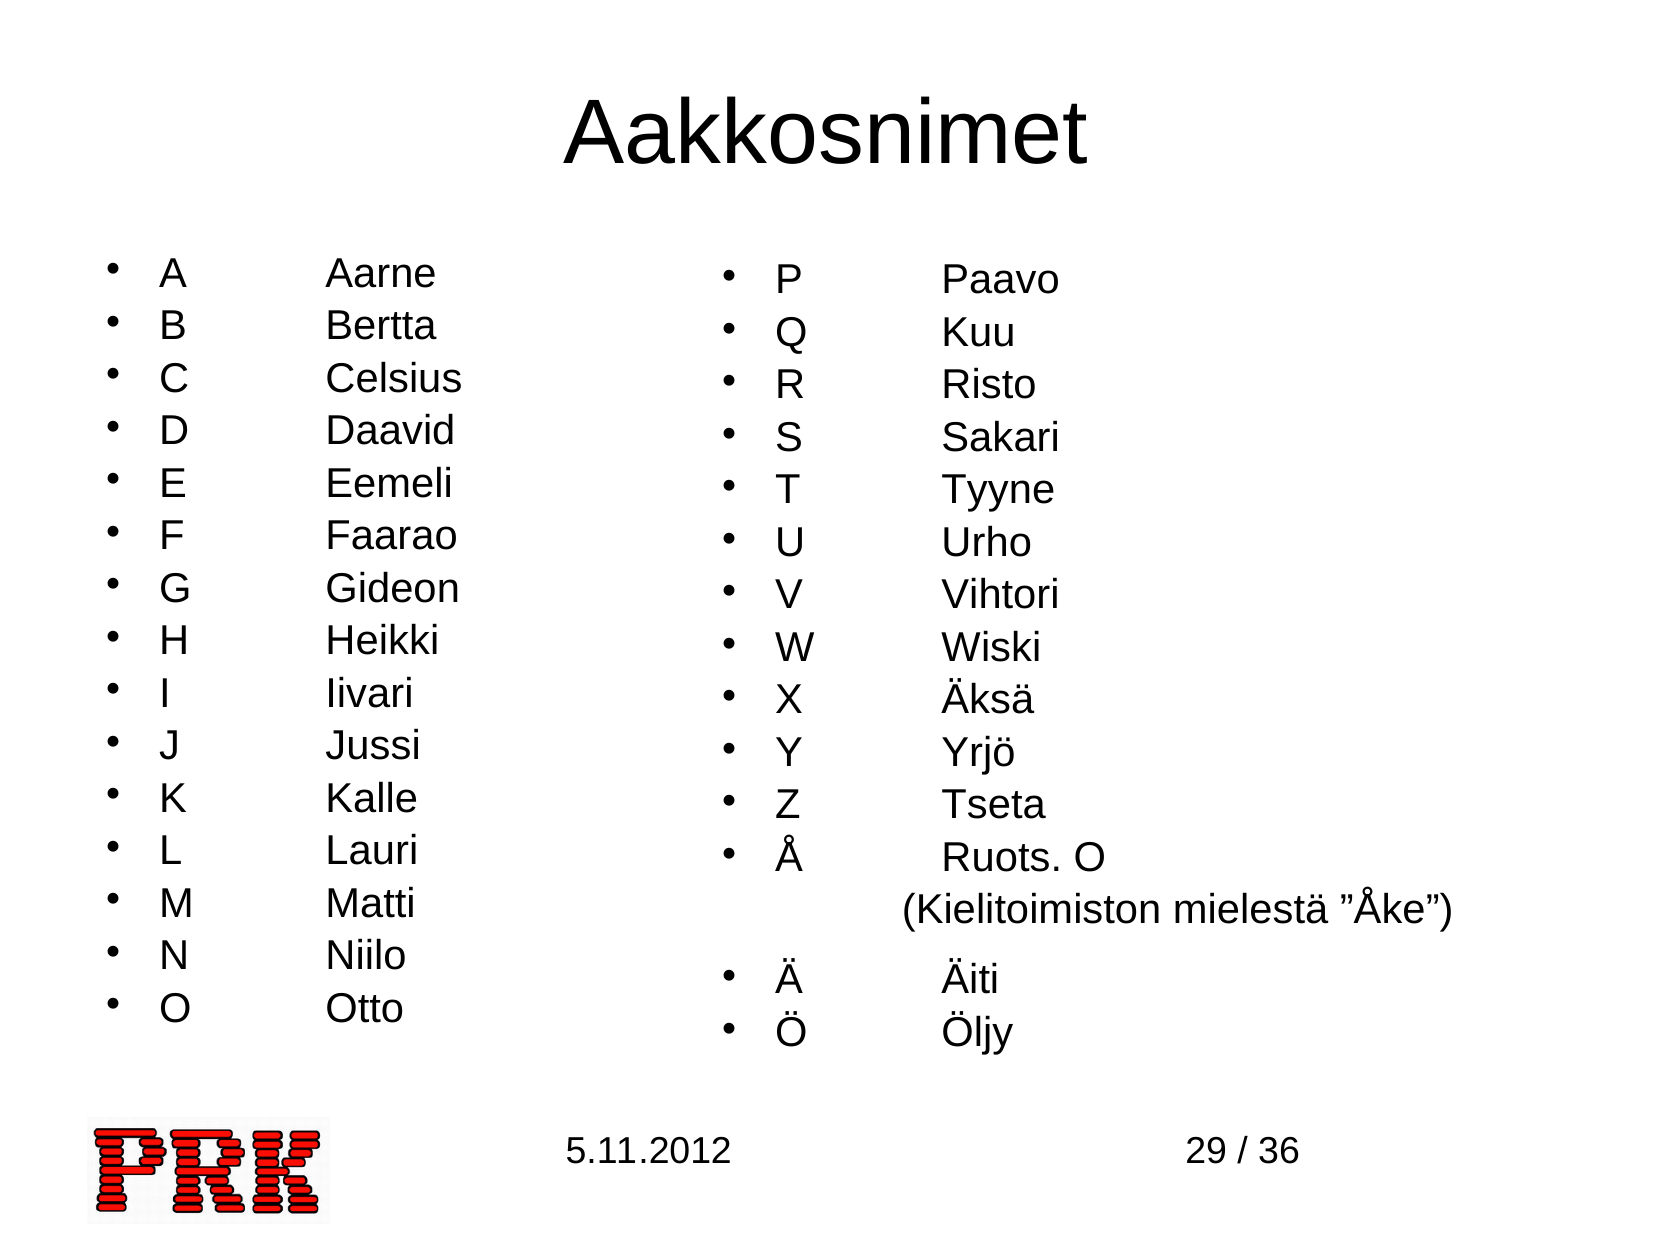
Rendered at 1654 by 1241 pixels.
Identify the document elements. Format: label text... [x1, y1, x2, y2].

picture [87, 1117, 330, 1224]
list P Paavo Q Kuu R Risto S Sakari T Tyyne U Urho V Vihtori W Wiski X Äksä Y Yrjö Z Tseta Å Ruots. O (Kielitoimiston mielestä ”Åke”) Ä Äiti Ö Öljy [705, 253, 1654, 1081]
list A Aarne B Bertta C Celsius D Daavid E Eemeli F Faarao G Gideon H Heikki I Iivari J Jussi K Kalle L Lauri M Matti N Niilo O Otto [88, 245, 815, 1064]
title Aakkosnimet [82, 49, 1571, 211]
